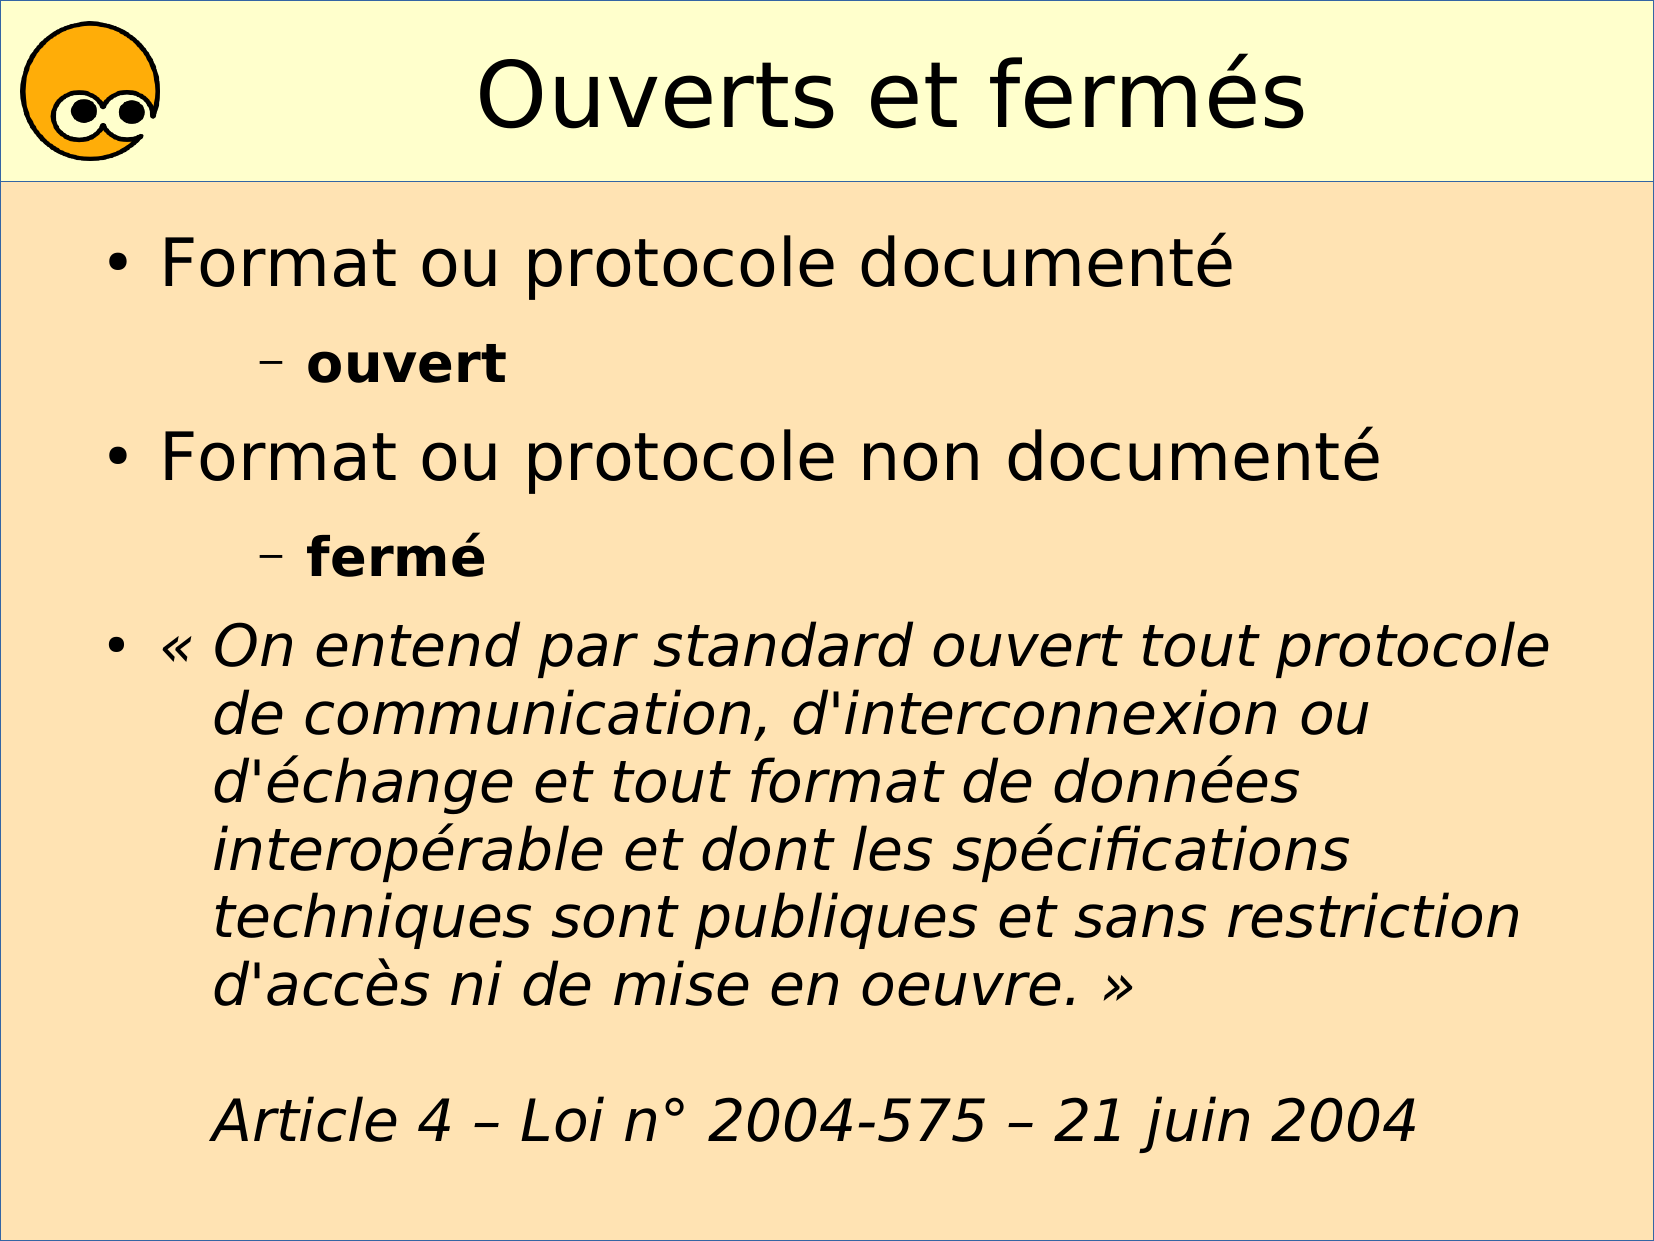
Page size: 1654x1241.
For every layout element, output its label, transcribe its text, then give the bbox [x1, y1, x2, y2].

list Format ou protocole documenté ouvert Format ou protocole non documenté fermé « On entend par standard ouvert tout protocole de communication, d'interconnexion ou d'échange et tout format de données interopérable et dont les spécifications techniques sont publiques et sans restriction d'accès ni de mise en oeuvre. » Article 4 – Loi n° 2004-575 – 21 juin 2004 [70, 224, 1559, 1181]
picture [20, 21, 160, 161]
title Ouverts et fermés [180, 29, 1606, 163]
